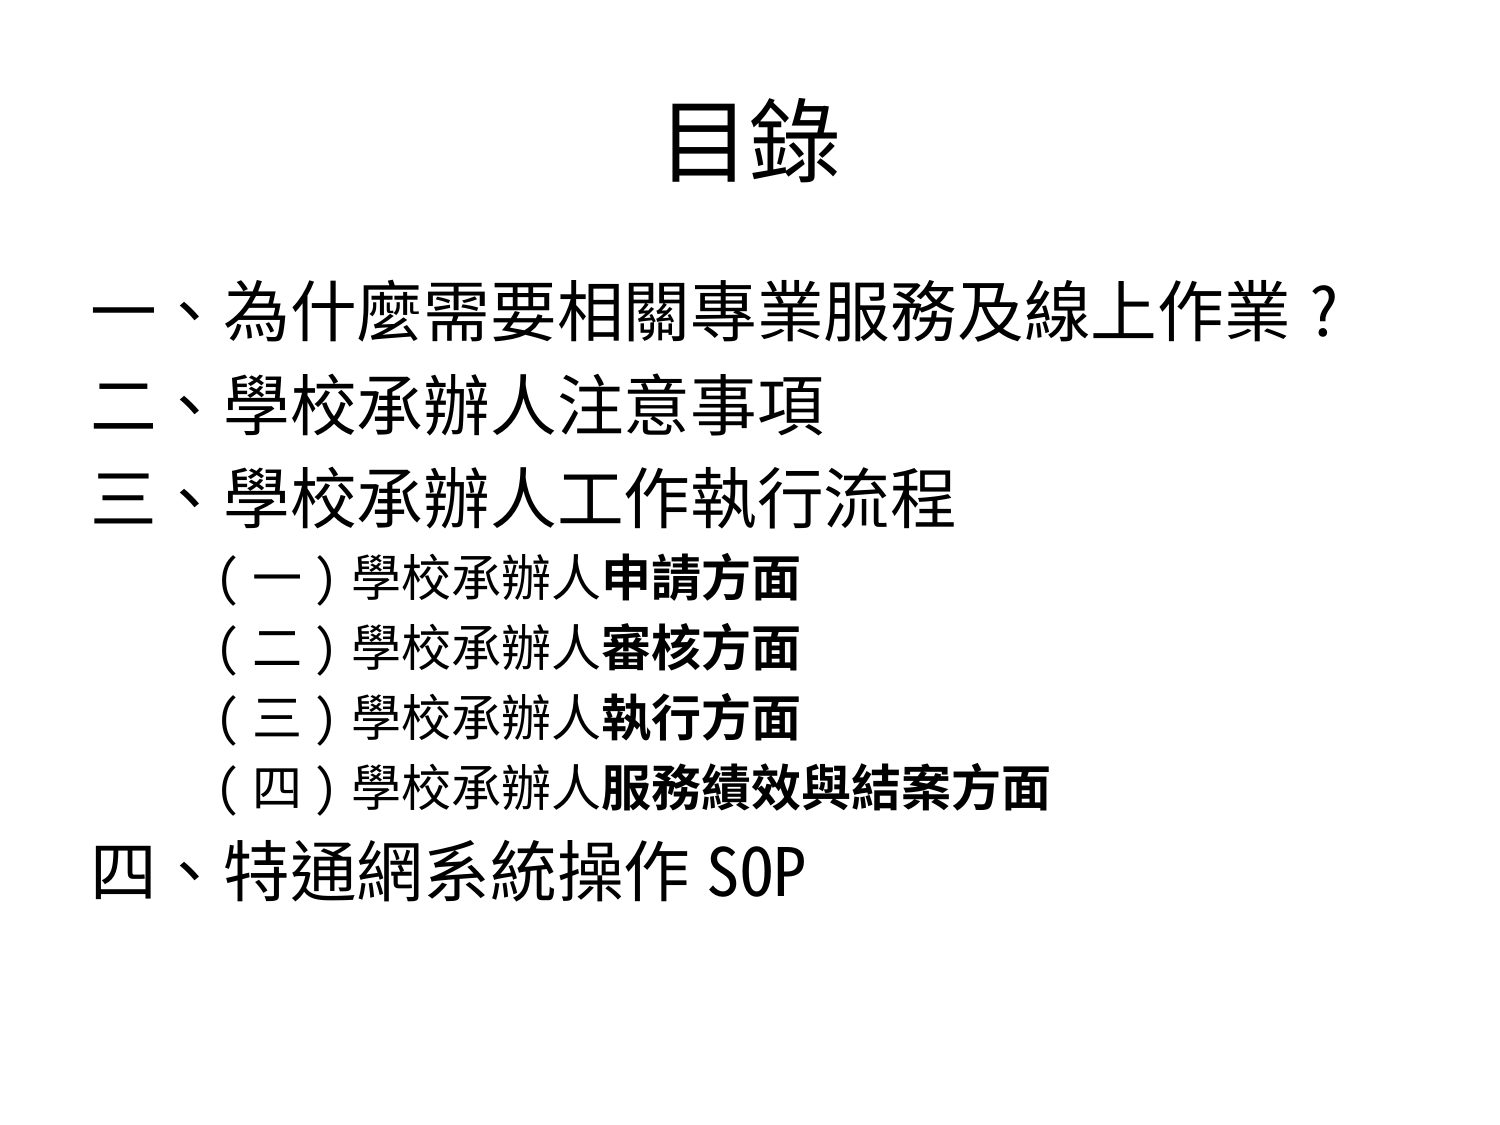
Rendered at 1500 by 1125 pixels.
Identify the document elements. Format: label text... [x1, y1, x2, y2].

title 目錄 [75, 45, 1425, 233]
list 一、為什麼需要相關專業服務及線上作業? 二、學校承辦人注意事項 三、學校承辦人工作執行流程 (一)學校承辦人申請方面 (二)學校承辦人審核方面 (三)學校承辦人執行方面 (四)學校承辦人服務績效與結案方面 四、特通網系統操作SOP [75, 262, 1425, 1005]
